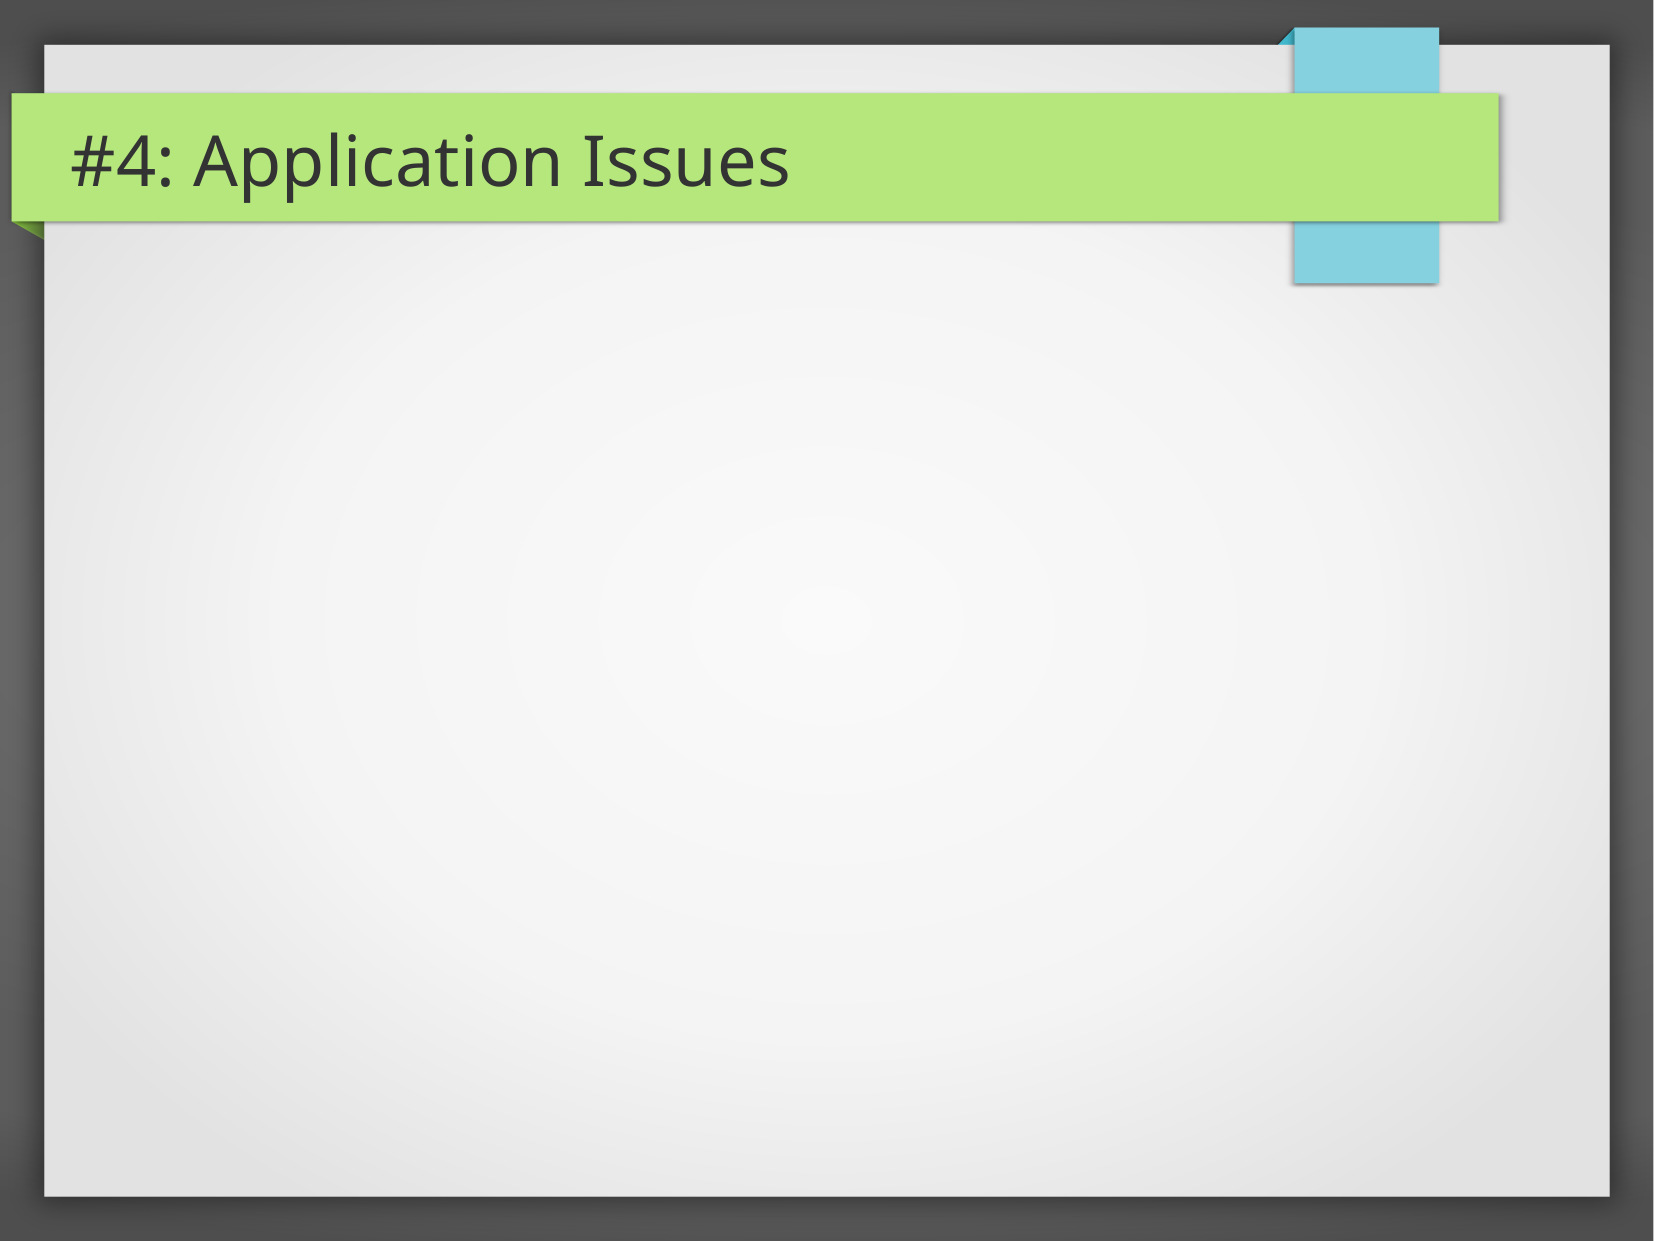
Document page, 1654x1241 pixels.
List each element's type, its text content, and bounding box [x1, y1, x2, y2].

title #4: Application Issues [70, 106, 1229, 213]
picture [0, 0, 1654, 1241]
